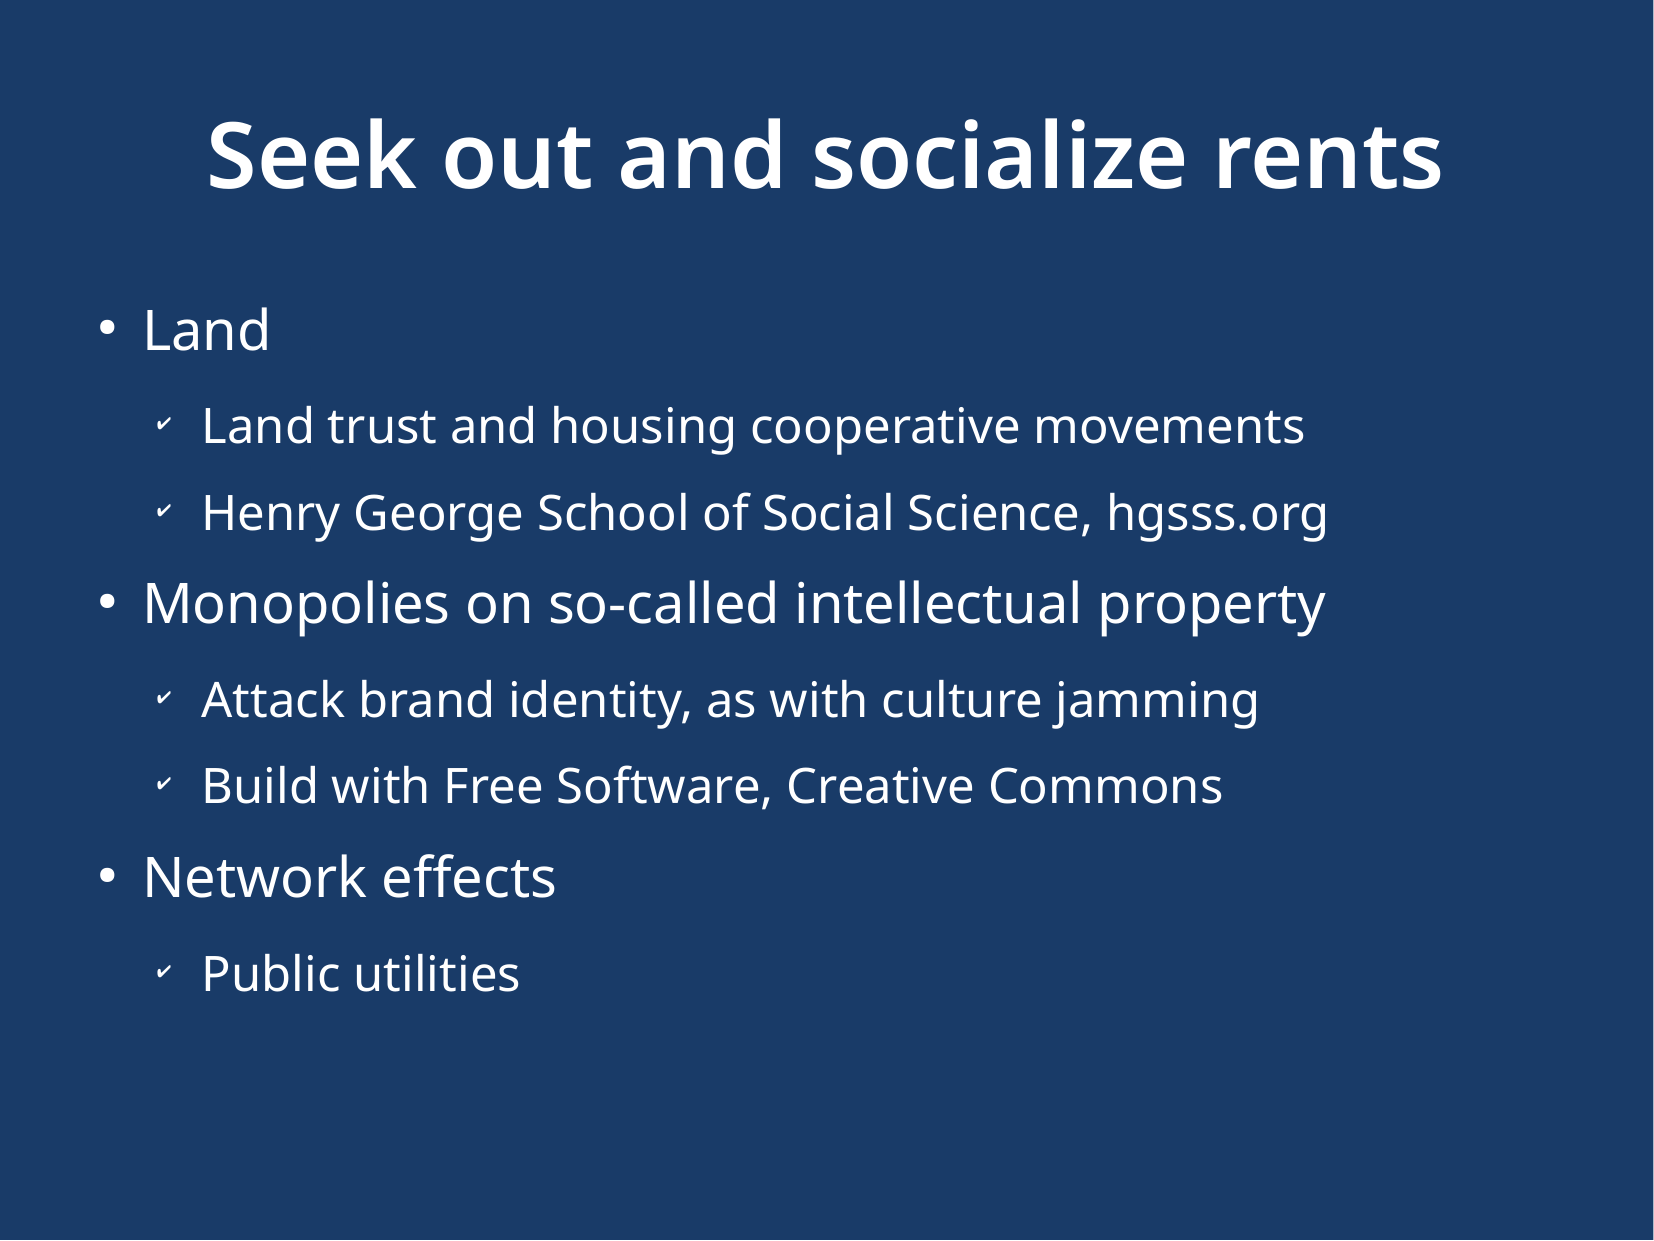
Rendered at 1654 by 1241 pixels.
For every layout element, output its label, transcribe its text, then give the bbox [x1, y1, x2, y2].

list Land Land trust and housing cooperative movements Henry George School of Social Science, hgsss.org Monopolies on so-called intellectual property Attack brand identity, as with culture jamming Build with Free Software, Creative Commons Network effects Public utilities [82, 290, 1571, 1010]
title Seek out and socialize rents [82, 49, 1571, 257]
